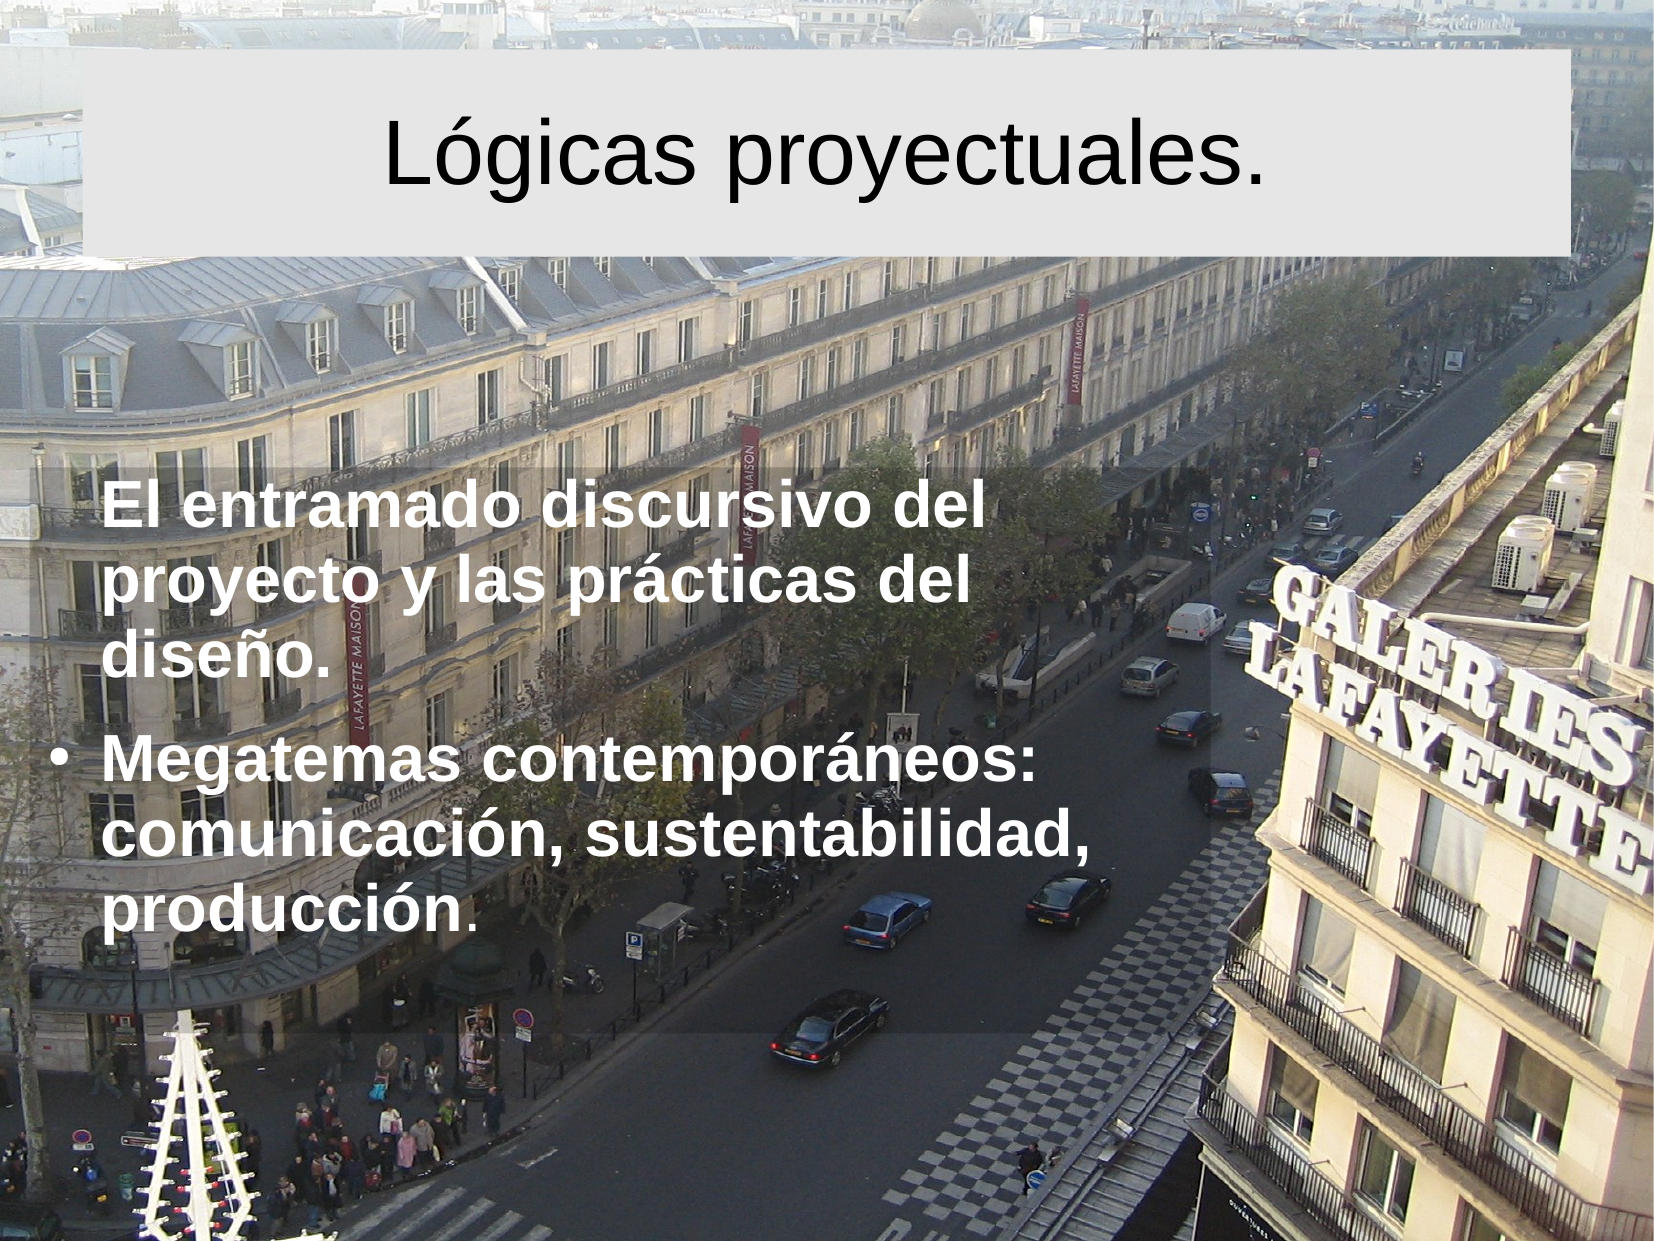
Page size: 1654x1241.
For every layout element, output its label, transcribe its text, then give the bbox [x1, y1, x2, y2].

title Lógicas proyectuales. [82, 49, 1571, 257]
picture [0, 0, 1654, 1241]
list El entramado discursivo del proyecto y las prácticas del diseño. Megatemas contemporáneos: comunicación, sustentabilidad, producción. [29, 467, 1211, 1034]
